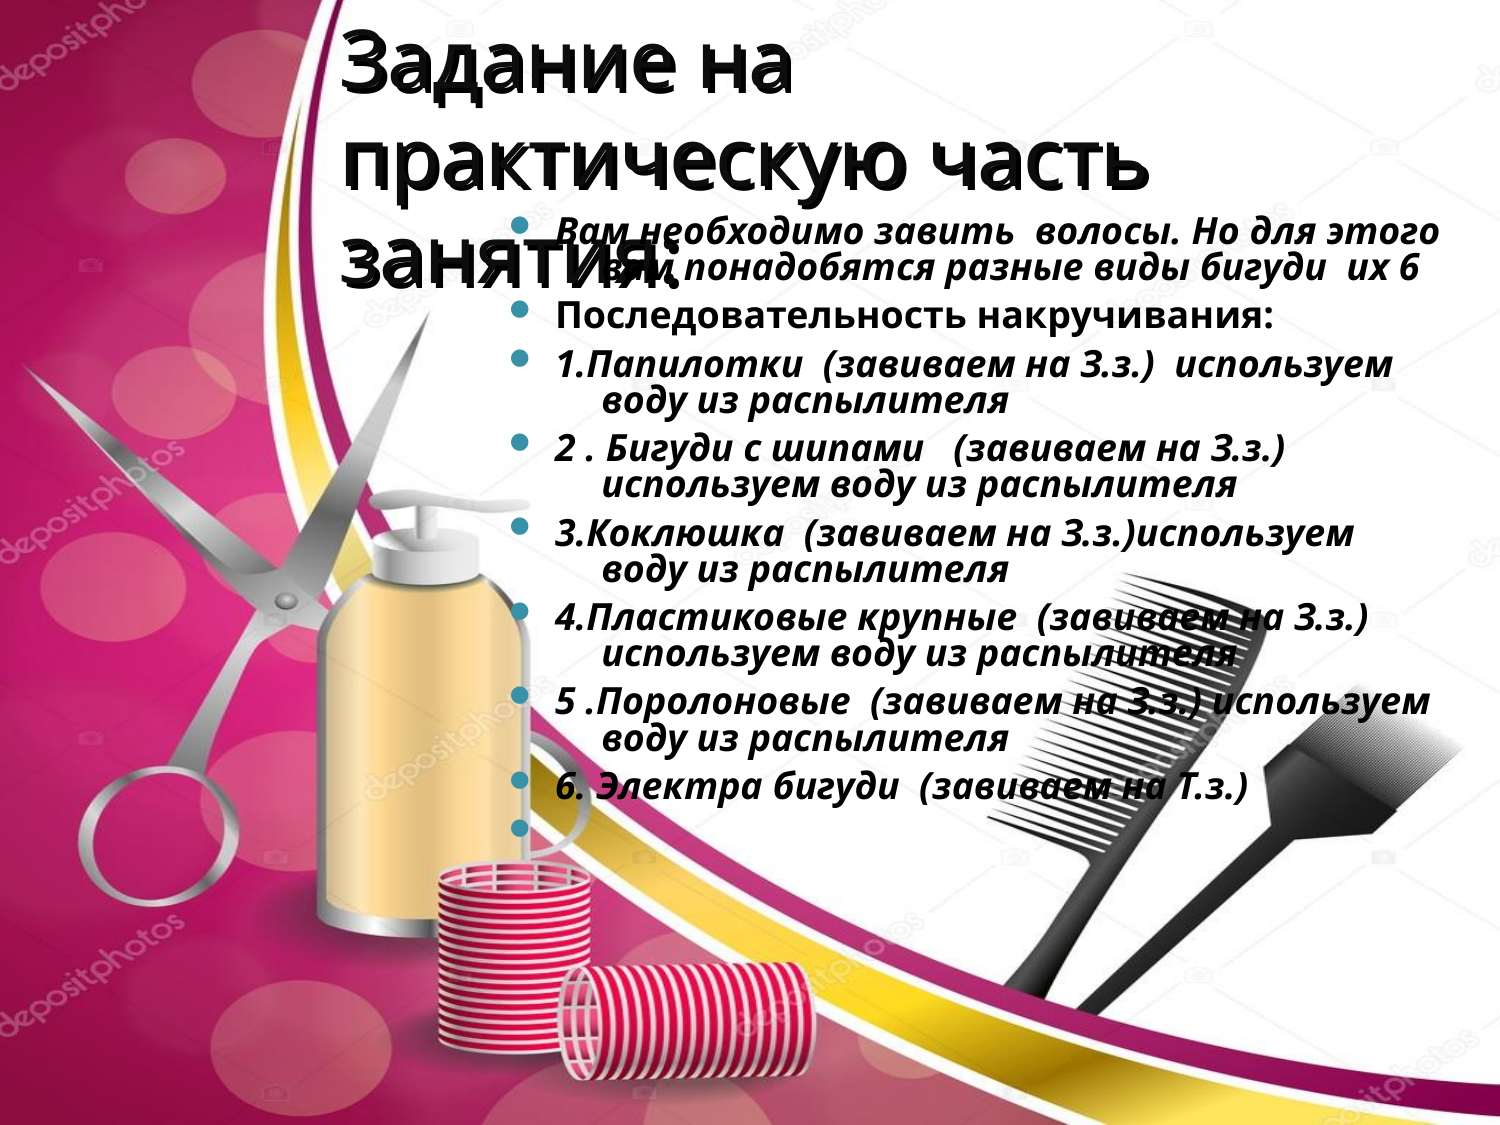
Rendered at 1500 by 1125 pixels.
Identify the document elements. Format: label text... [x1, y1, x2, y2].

title Задание на практическую часть занятия: [324, 0, 1341, 185]
list Вам необходимо завить волосы. Но для этого вам понадобятся разные виды бигуди их 6 Последовательность накручивания: 1.Папилотки (завиваем на З.з.) используем воду из распылителя 2 . Бигуди с шипами (завиваем на З.з.) используем воду из распылителя 3.Коклюшка (завиваем на З.з.)используем воду из распылителя 4.Пластиковые крупные (завиваем на З.з.) используем воду из распылителя 5 .Поролоновые (завиваем на З.з.) используем воду из распылителя 6. Электра бигуди (завиваем на Т.з.) [466, 208, 1466, 823]
picture [0, 0, 1500, 1125]
